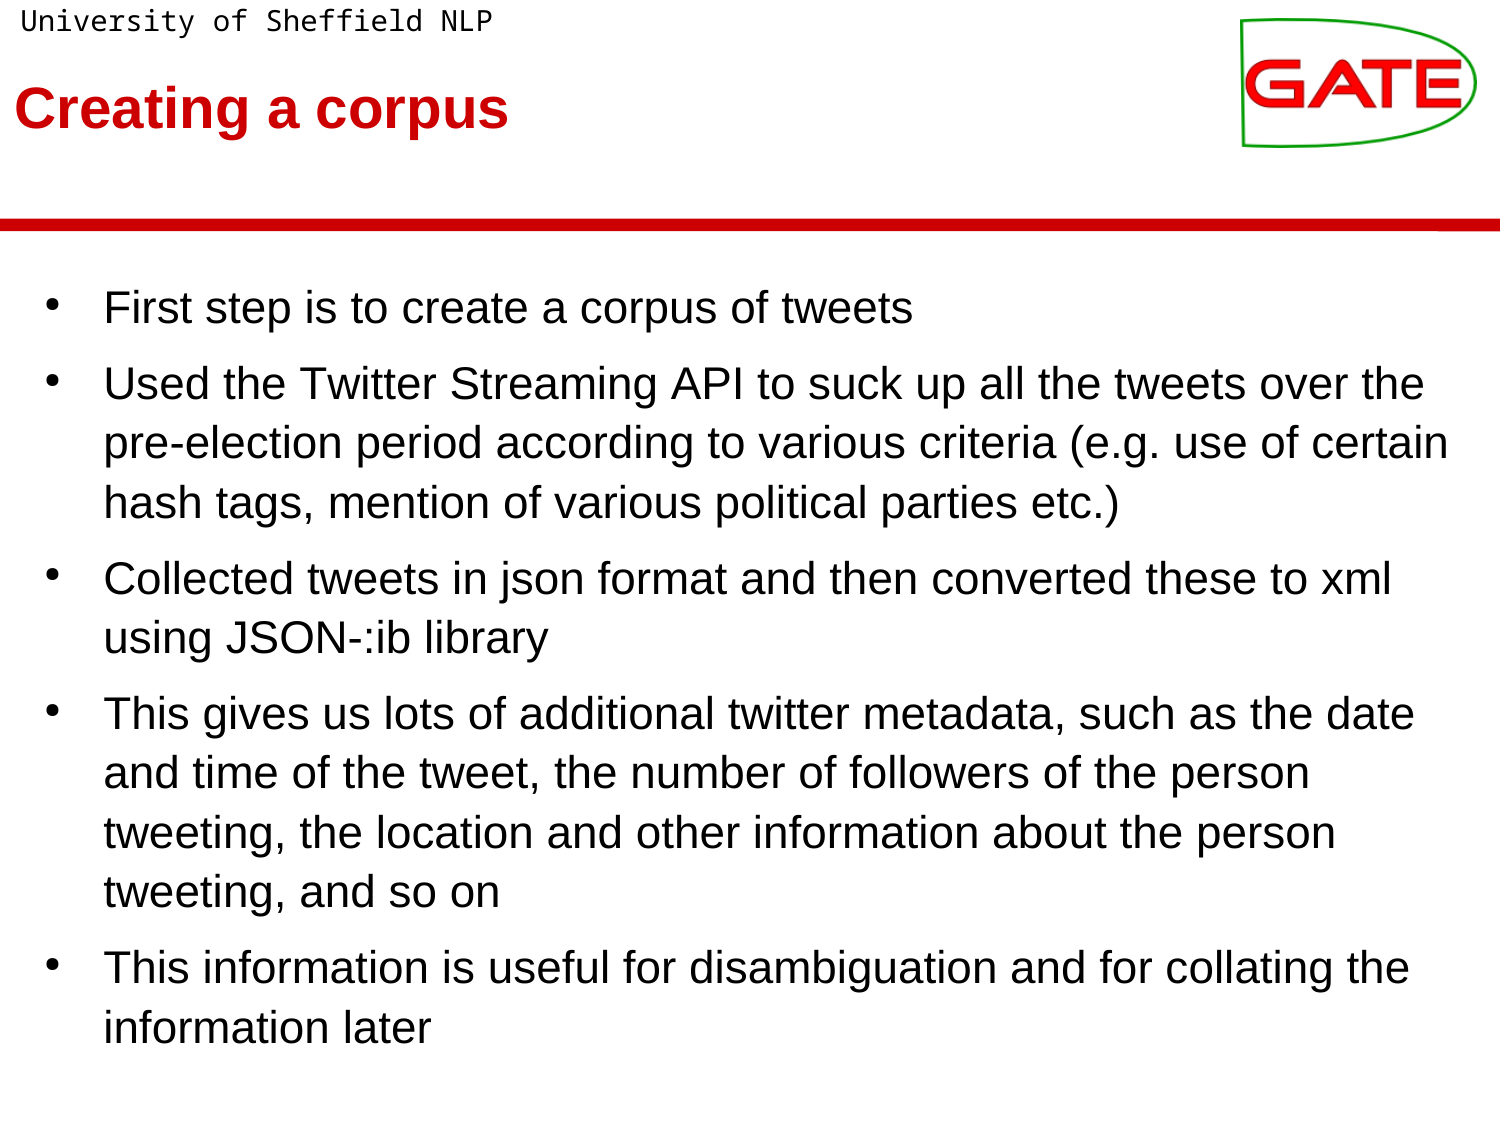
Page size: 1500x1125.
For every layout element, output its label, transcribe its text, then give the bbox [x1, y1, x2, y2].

title Creating a corpus [0, 4, 1239, 213]
picture [1240, 18, 1477, 148]
list First step is to create a corpus of tweets Used the Twitter Streaming API to suck up all the tweets over the pre-election period according to various criteria (e.g. use of certain hash tags, mention of various political parties etc.) Collected tweets in json format and then converted these to xml using JSON-:ib library This gives us lots of additional twitter metadata, such as the date and time of the tweet, the number of followers of the person tweeting, the location and other information about the person tweeting, and so on This information is useful for disambiguation and for collating the information later [29, 265, 1477, 1060]
